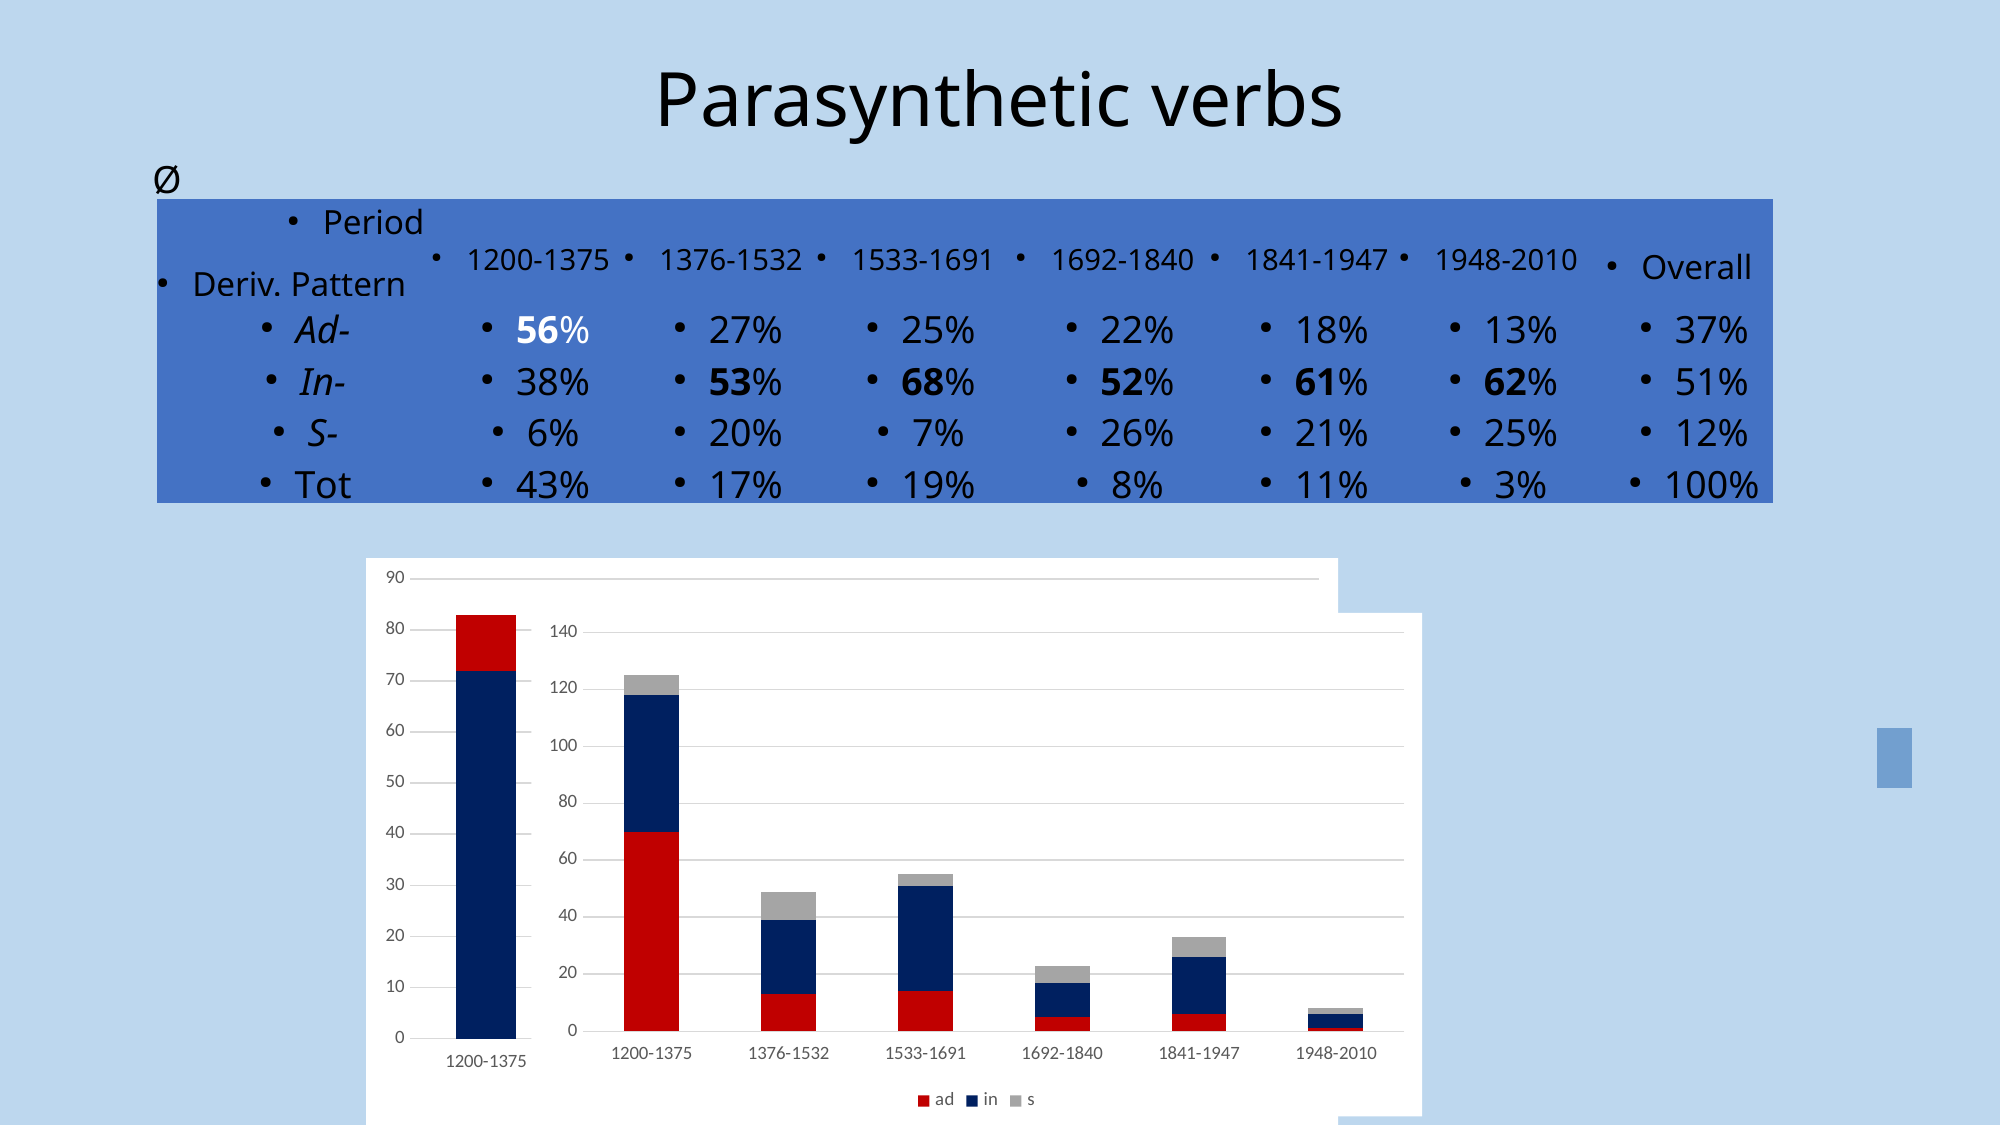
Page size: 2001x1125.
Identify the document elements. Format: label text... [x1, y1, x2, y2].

table_cell 51% [1586, 347, 1773, 399]
table_cell 19% [810, 451, 1002, 503]
table_cell 3% [1391, 451, 1586, 503]
table_cell 27% [617, 296, 810, 347]
table_header Overall [1586, 199, 1773, 296]
table_cell 21% [1208, 399, 1391, 451]
table_header [1877, 728, 1912, 788]
table_cell 38% [424, 347, 617, 399]
table_cell 22% [1002, 296, 1208, 347]
table_cell 61% [1208, 347, 1391, 399]
table_cell Ad- [157, 296, 424, 347]
table_cell 26% [1002, 399, 1208, 451]
table_cell 100% [1586, 451, 1773, 503]
table_cell 13% [1391, 296, 1586, 347]
text_box [137, 145, 1863, 1014]
table_cell 25% [1391, 399, 1586, 451]
table_cell 17% [617, 451, 810, 503]
table_cell 11% [1208, 451, 1391, 503]
table_cell 6% [424, 399, 617, 451]
table_header Period Deriv. Pattern [157, 199, 424, 296]
table_header 1692-1840 [1002, 199, 1208, 296]
table_header 1948-2010 [1391, 199, 1586, 296]
table_cell Tot [157, 451, 424, 503]
table_cell 62% [1391, 347, 1586, 399]
table_cell S- [157, 399, 424, 451]
table_cell 53% [617, 347, 810, 399]
table_cell 20% [617, 399, 810, 451]
table_cell 8% [1002, 451, 1208, 503]
table_cell In- [157, 347, 424, 399]
table_header 1533-1691 [810, 199, 1002, 296]
table_cell 12% [1586, 399, 1773, 451]
table_header 1376-1532 [617, 199, 810, 296]
table_cell 52% [1002, 347, 1208, 399]
table_cell 25% [810, 296, 1002, 347]
table_cell 37% [1586, 296, 1773, 347]
table_cell 43% [424, 451, 617, 503]
table_cell 56% [424, 296, 617, 347]
table_cell 68% [810, 347, 1002, 399]
table_header 1200-1375 [424, 199, 617, 296]
table_cell 18% [1208, 296, 1391, 347]
text_box Parasynthetic verbs [137, 54, 1863, 272]
table_cell 7% [810, 399, 1002, 451]
table_header 1841-1947 [1208, 199, 1391, 296]
chart [366, 558, 1423, 1125]
